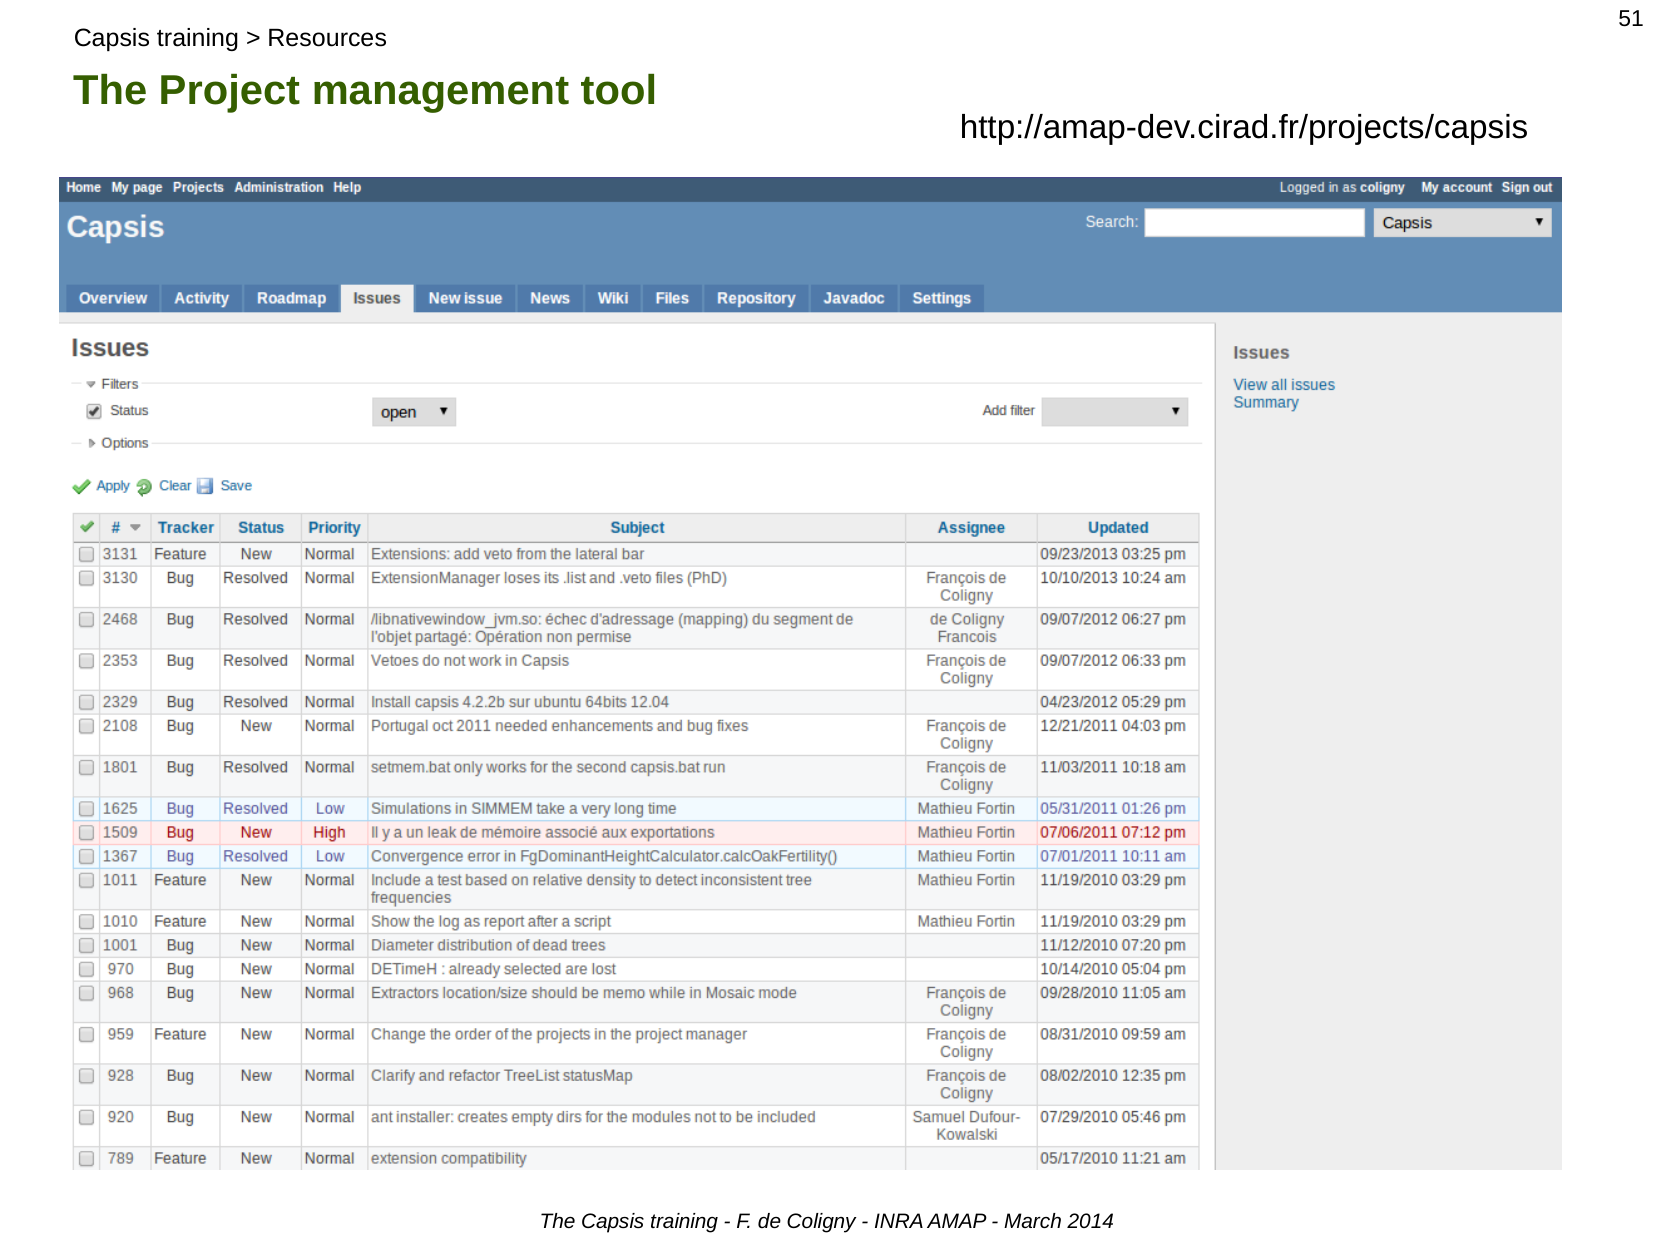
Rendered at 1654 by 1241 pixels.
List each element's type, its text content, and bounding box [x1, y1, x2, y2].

text_box http://amap-dev.cirad.fr/projects/capsis [944, 101, 1621, 154]
text_box The Capsis training - F. de Coligny - INRA AMAP - March 2014 [0, 1201, 1654, 1241]
picture [59, 177, 1562, 1170]
text_box Capsis training > Resources [59, 16, 1004, 60]
text_box The Project management tool [58, 59, 1151, 122]
